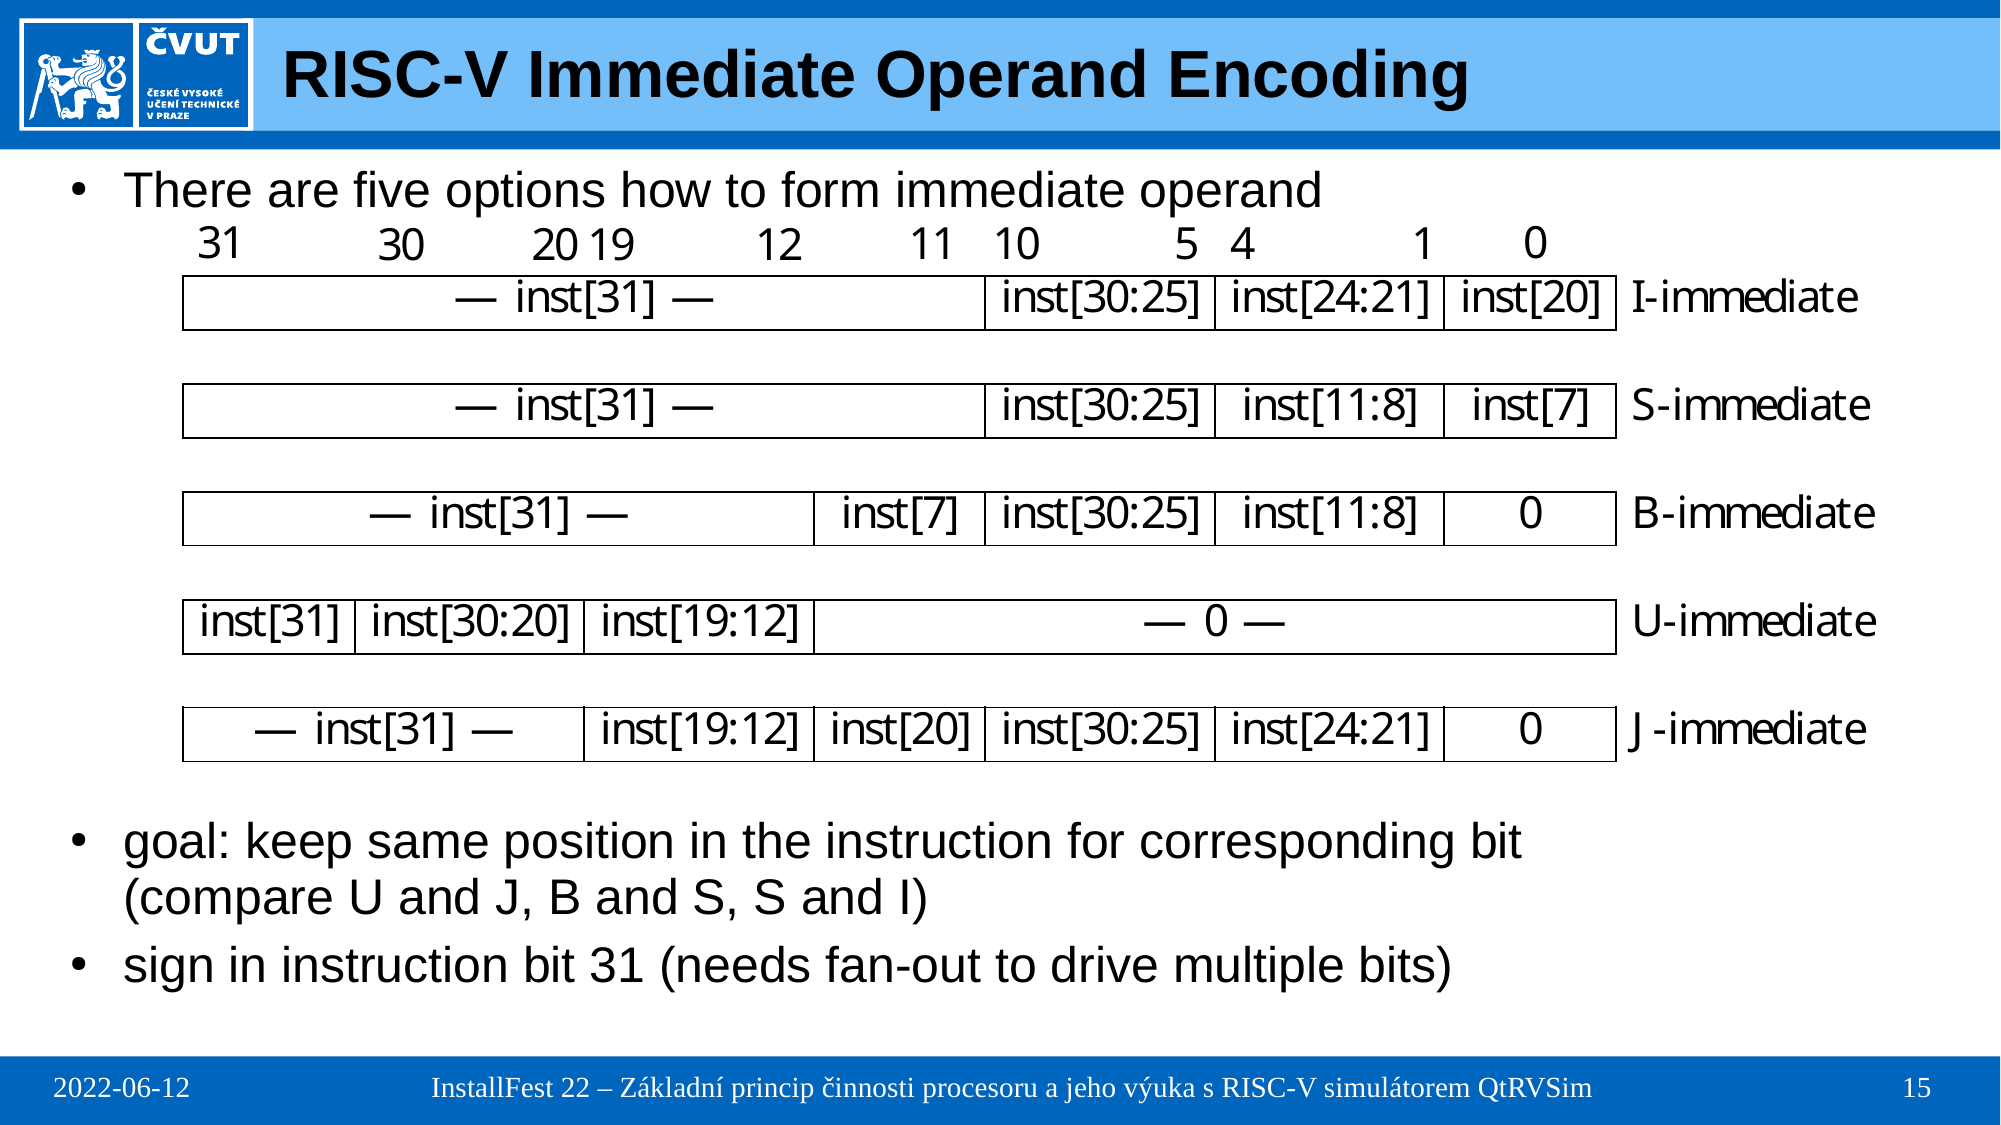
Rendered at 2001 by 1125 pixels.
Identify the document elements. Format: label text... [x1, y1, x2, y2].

title RISC-V Immediate Operand Encoding [253, 18, 2001, 131]
chart [114, 149, 1917, 917]
list goal: keep same position in the instruction for corresponding bit (compare U and J, B and S, S and I) sign in instruction bit 31 (needs fan-out to drive multiple bits) [37, 806, 1757, 1032]
list There are five options how to form immediate operand [37, 154, 1447, 460]
